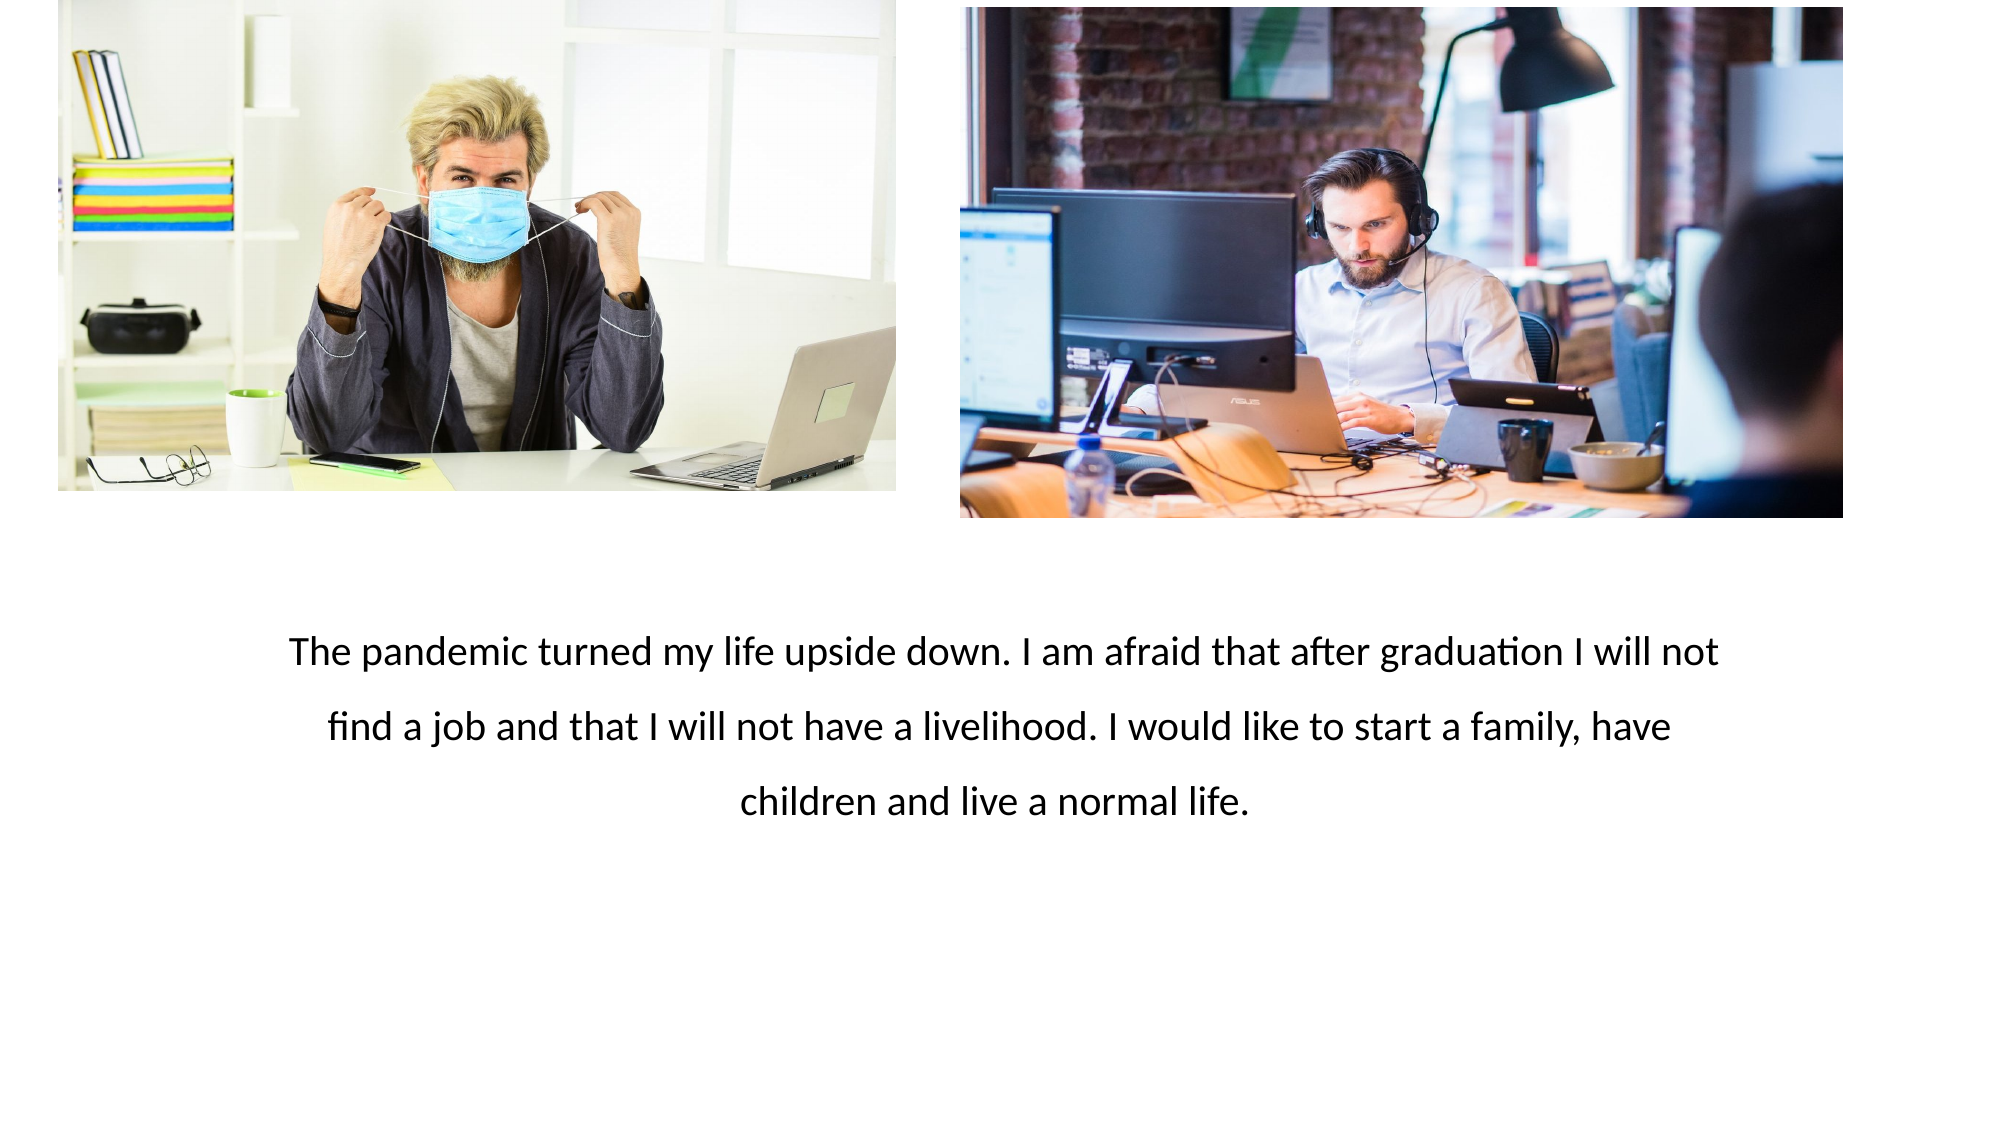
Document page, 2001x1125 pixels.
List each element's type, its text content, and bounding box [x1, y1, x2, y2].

picture [58, 0, 896, 491]
picture [960, 7, 1843, 518]
subtitle The pandemic turned my life upside down. I am afraid that after graduation I will not find a job and that I will not have a livelihood. I would like to start a family, have children and live a normal life. [249, 590, 1750, 863]
